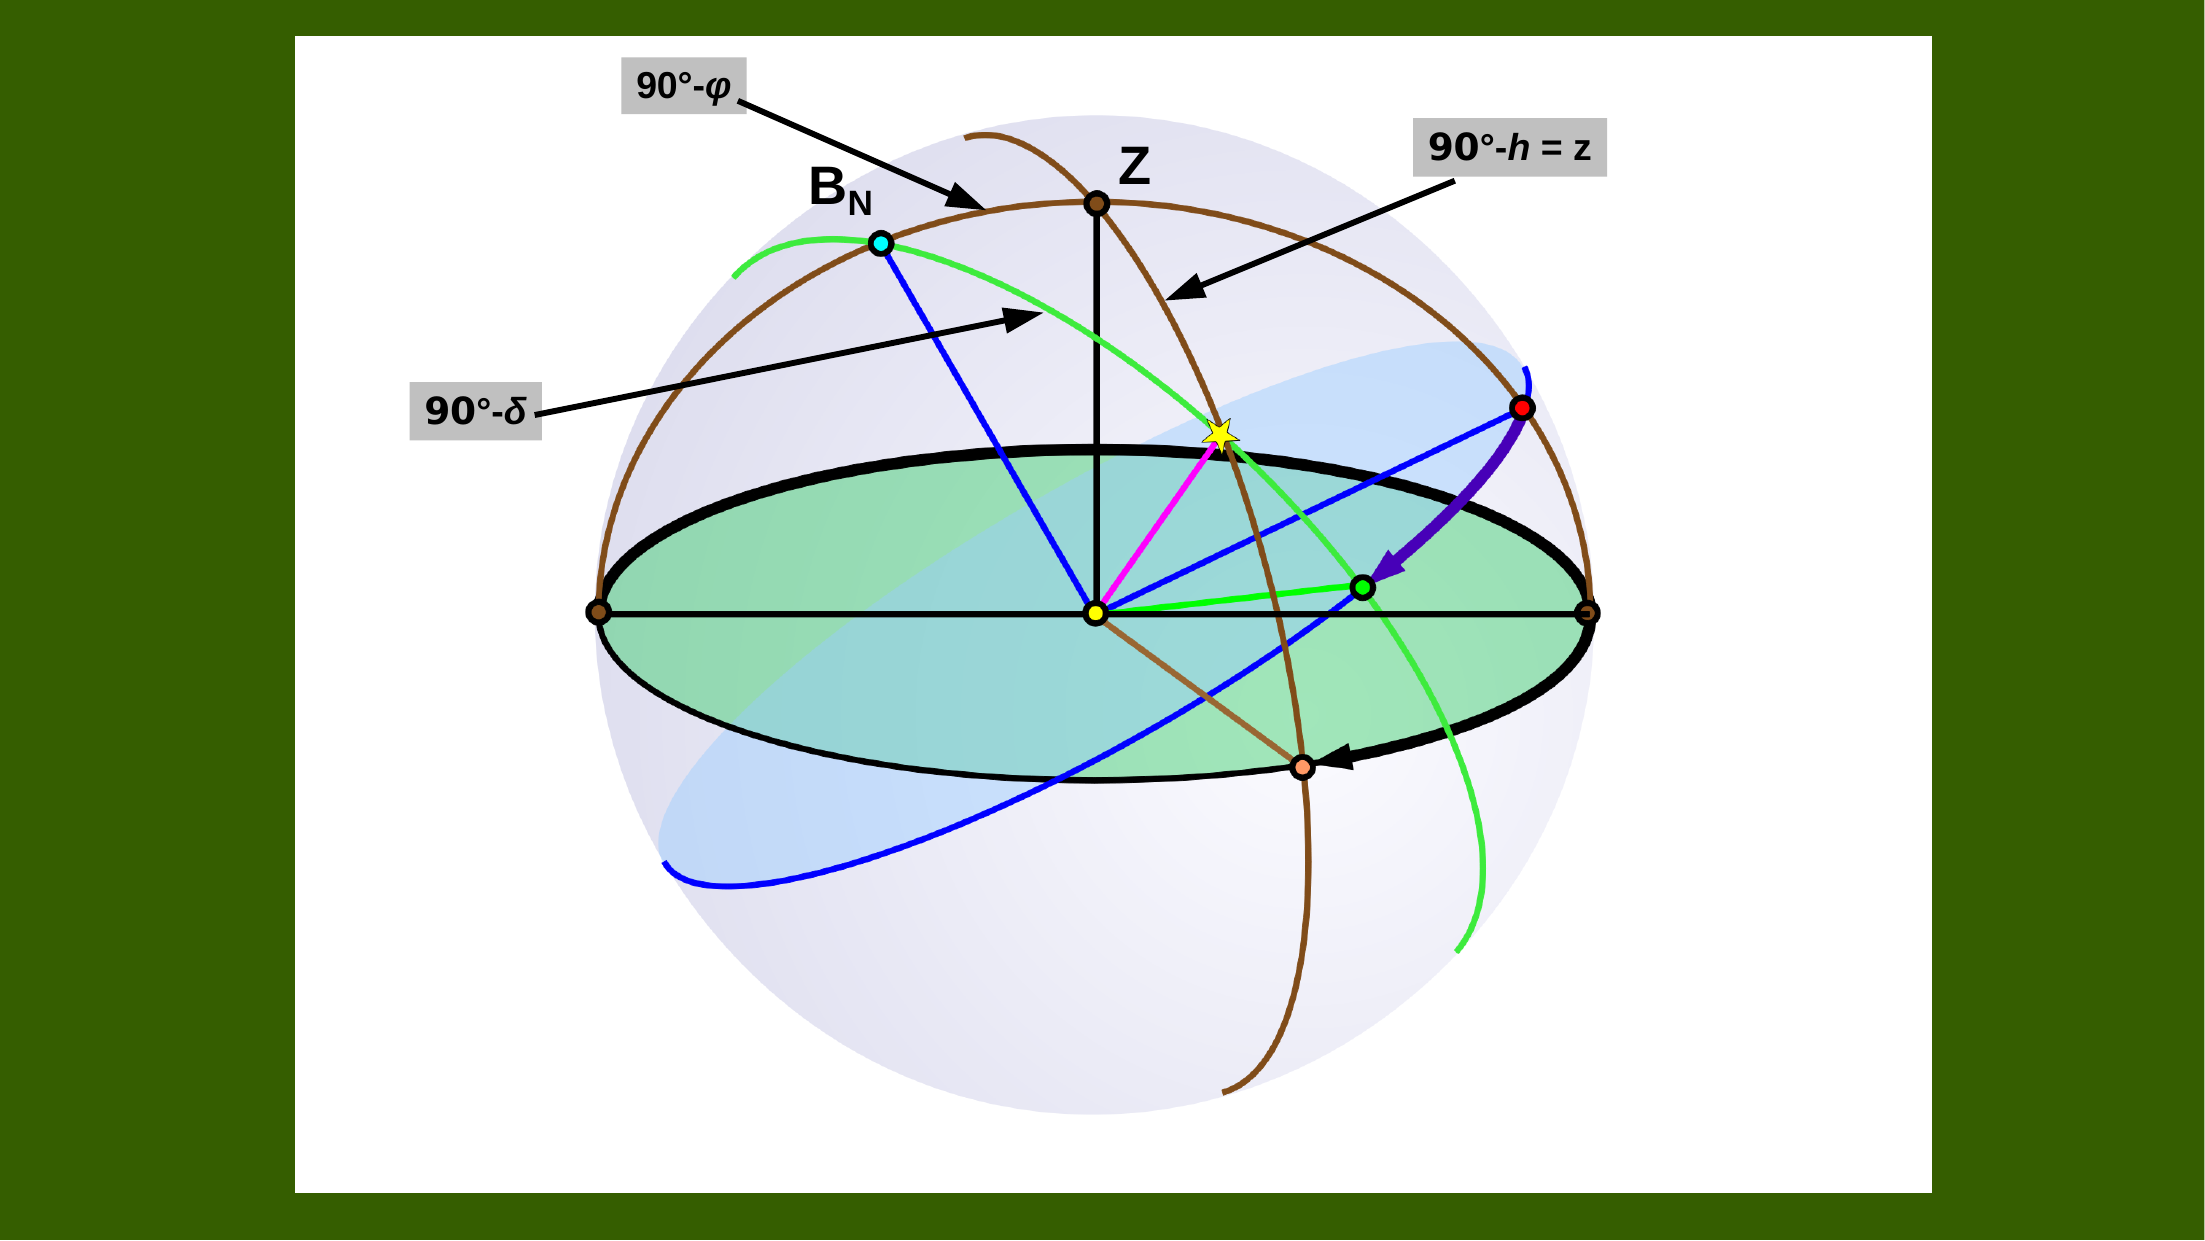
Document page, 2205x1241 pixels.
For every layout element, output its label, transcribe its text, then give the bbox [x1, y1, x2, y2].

text_box 90°-δ [409, 382, 542, 441]
picture [295, 36, 1932, 1193]
text_box 90°-φ [621, 57, 747, 115]
text_box BN [793, 147, 889, 231]
text_box Z [1104, 127, 1167, 204]
text_box 90°-h = z [1413, 118, 1608, 177]
